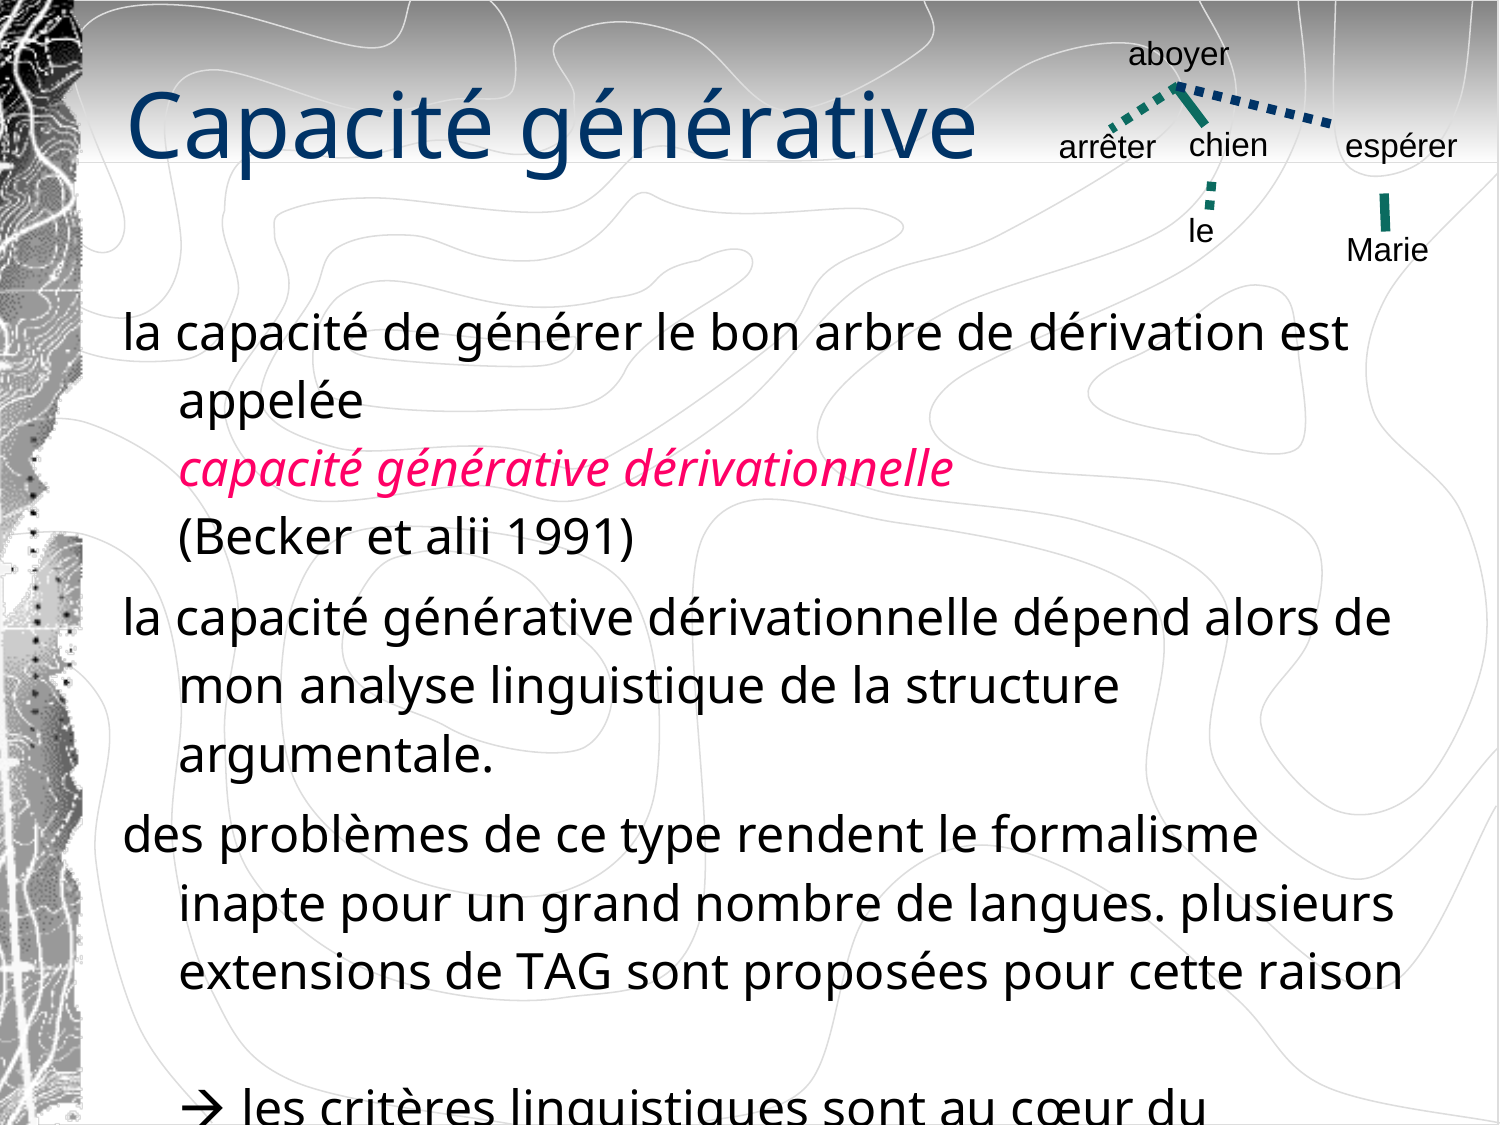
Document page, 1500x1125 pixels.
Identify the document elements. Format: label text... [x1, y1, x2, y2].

text_box Marie [1346, 231, 1475, 284]
text_box arrêter [1058, 128, 1185, 181]
text_box aboyer [1128, 34, 1261, 86]
text_box espérer [1345, 127, 1467, 186]
text_box chien [1188, 126, 1288, 179]
text_box la capacité de générer le bon arbre de dérivation est appelée capacité générative dérivationnelle (Becker et alii 1991) la capacité générative dérivationnelle dépend alors de mon analyse linguistique de la structure argumentale. des problèmes de ce type rendent le formalisme inapte pour un grand nombre de langues. plusieurs extensions de TAG sont proposées pour cette raison  les critères linguistiques sont au cœur du problème, car eux seuls permettent d’évaluer un formalisme. [107, 289, 1436, 1092]
text_box le [1188, 212, 1287, 265]
text_box Capacité générative [110, 6, 1386, 194]
